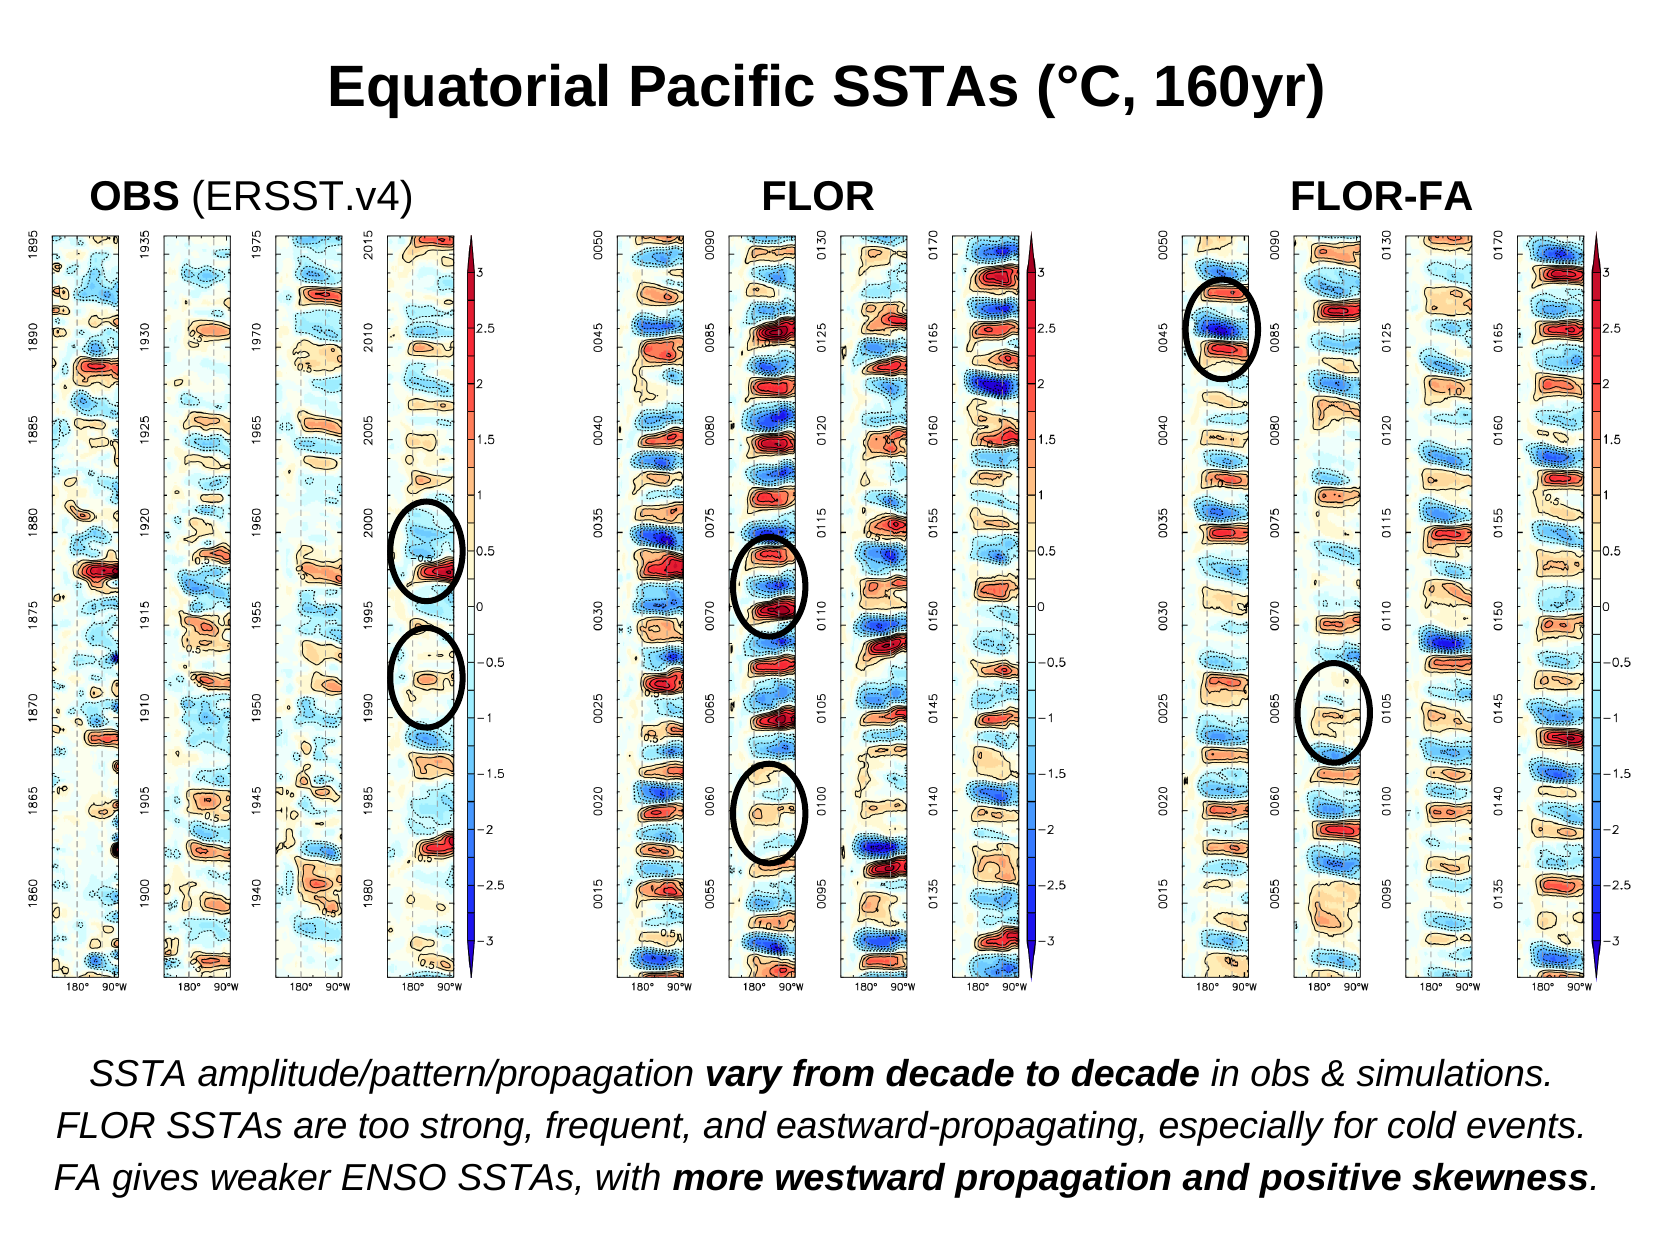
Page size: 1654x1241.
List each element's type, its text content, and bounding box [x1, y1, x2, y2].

picture [18, 159, 514, 1003]
text_box SSTA amplitude/pattern/propagation vary from decade to decade in obs & simulations. FLOR SSTAs are too strong, frequent, and eastward-propagating, especially for cold events. FA gives weaker ENSO SSTAs, with more westward propagation and positive skewness. [39, 1042, 1615, 1199]
text_box [592, 139, 1056, 228]
text_box FLOR [616, 161, 1021, 219]
text_box OBS (ERSST.v4) [49, 161, 454, 219]
picture [583, 159, 1079, 1003]
text_box [13, 139, 478, 228]
text_box [1160, 139, 1625, 228]
text_box FLOR-FA [1179, 161, 1584, 219]
picture [1148, 159, 1644, 1003]
text_box Equatorial Pacific SSTAs (°C, 160yr) [39, 38, 1615, 119]
